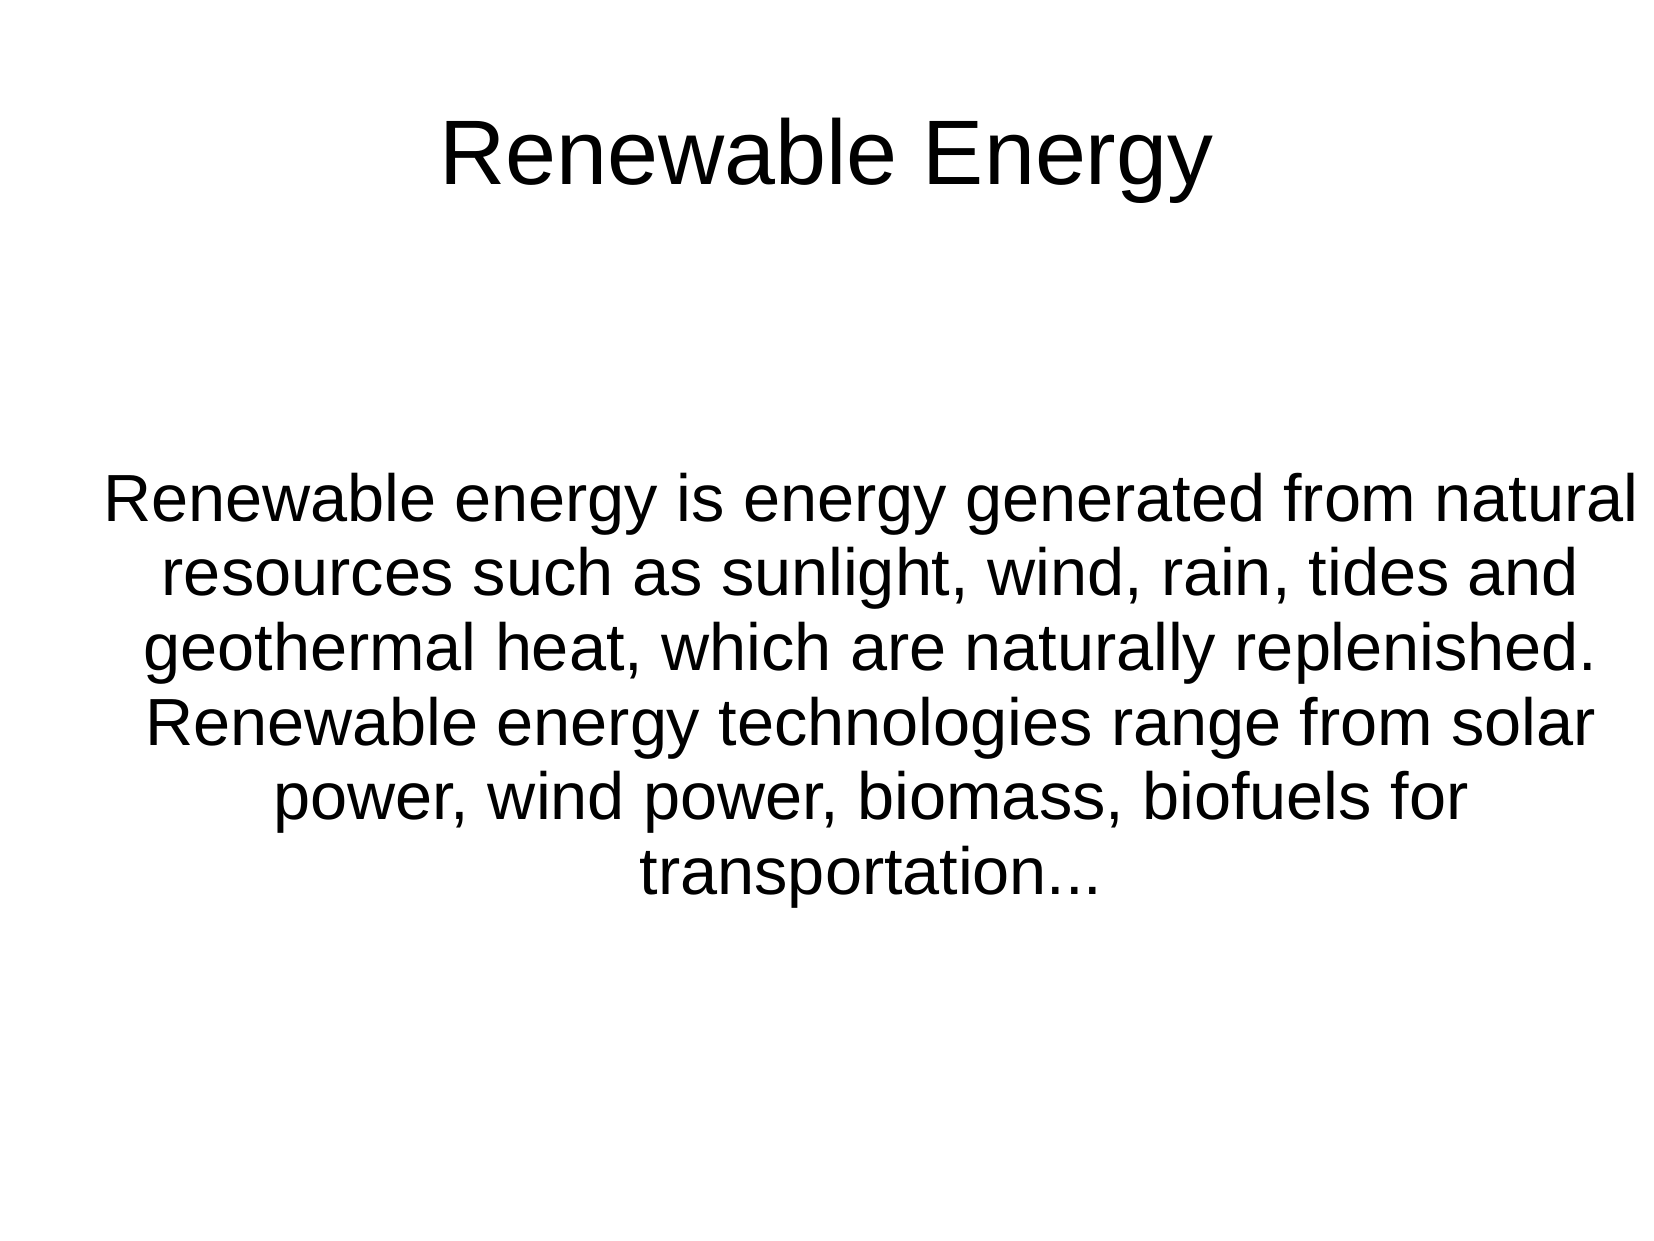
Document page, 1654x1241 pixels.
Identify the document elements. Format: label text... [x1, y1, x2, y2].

title Renewable Energy [82, 49, 1571, 257]
text_box Renewable energy is energy generated from natural resources such as sunlight, wind, rain, tides and geothermal heat, which are naturally replenished. Renewable energy technologies range from solar power, wind power, biomass, biofuels for transportation... [29, 303, 1654, 1123]
